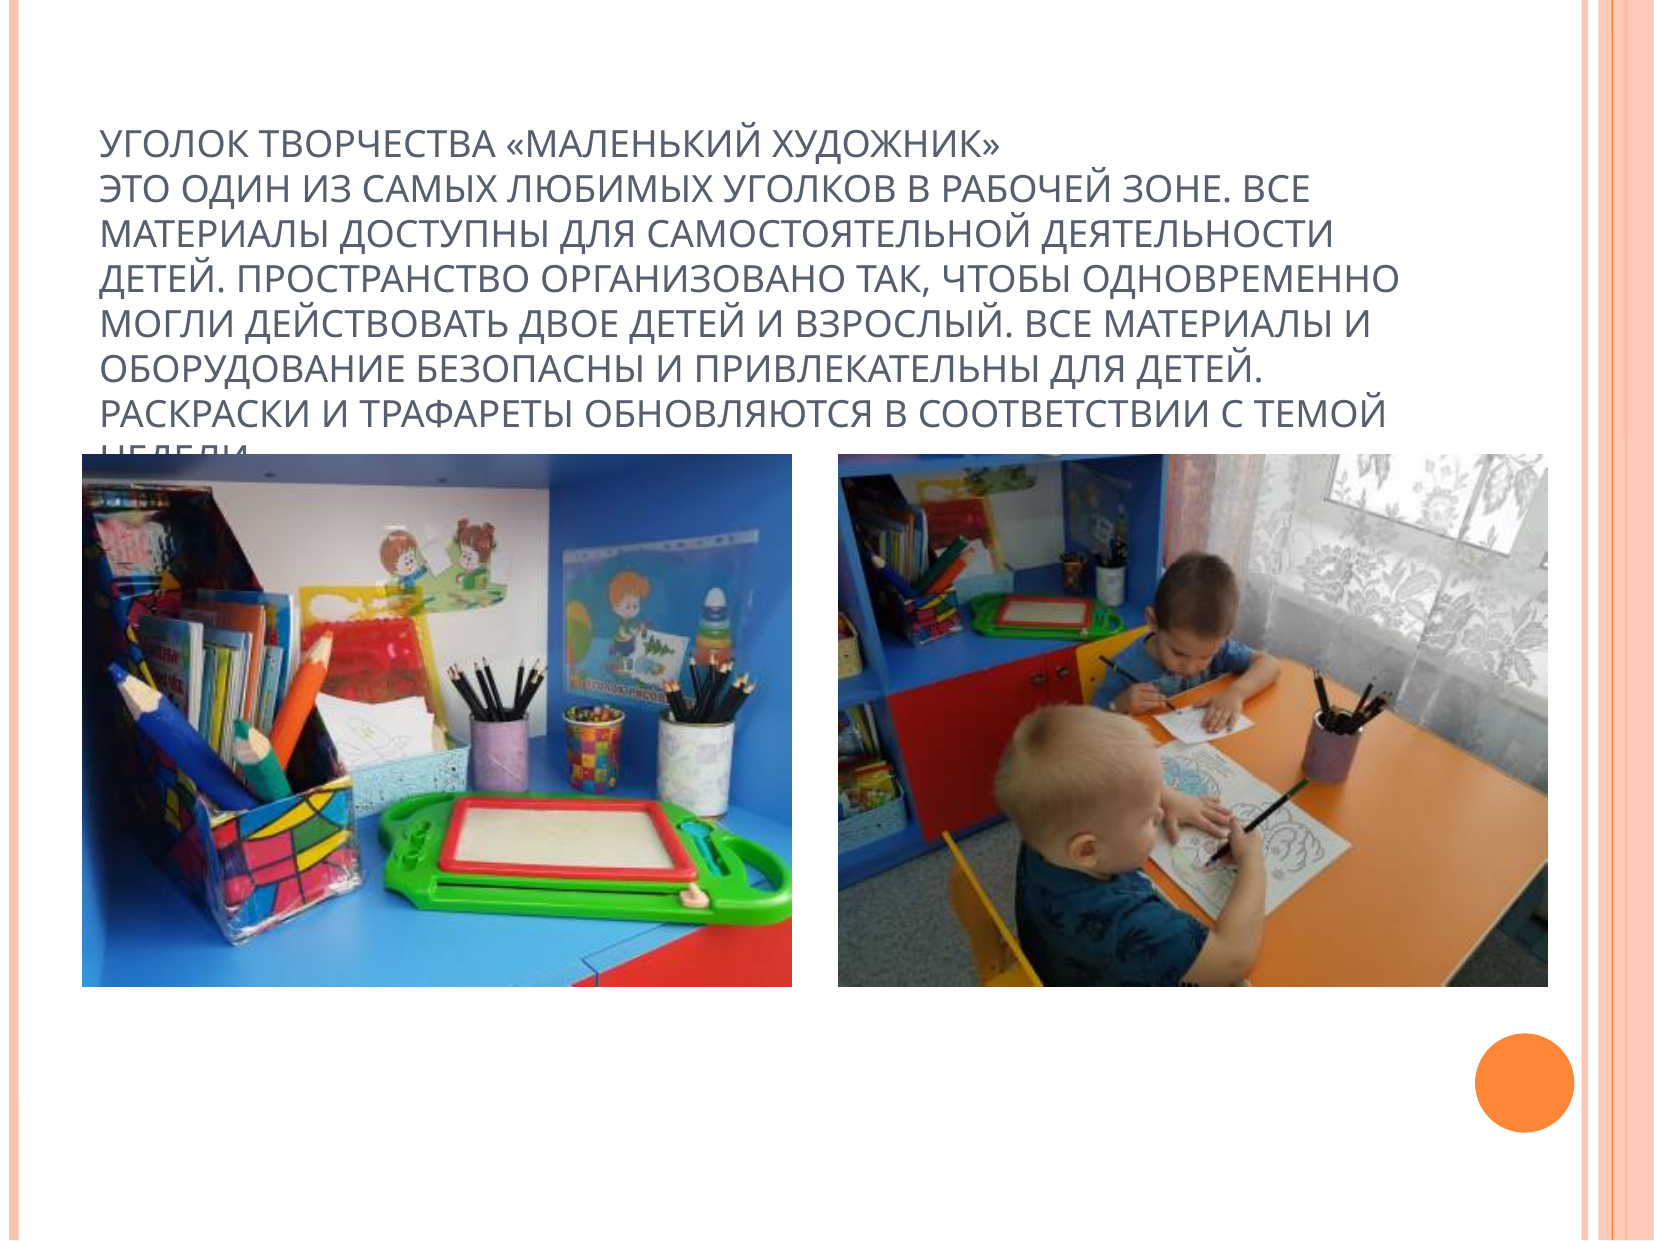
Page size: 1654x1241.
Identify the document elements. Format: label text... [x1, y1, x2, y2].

title Уголок творчества «Маленький художник» Это один из самых любимых уголков в рабочей зоне. Все материалы доступны для самостоятельной деятельности детей. Пространство организовано так, чтобы одновременно могли действовать двое детей и взрослый. Все материалы и оборудование безопасны и привлекательны для детей. Раскраски и трафареты обновляются в соответствии с темой недели. [82, 112, 1477, 390]
picture [82, 454, 792, 987]
picture [838, 454, 1548, 987]
